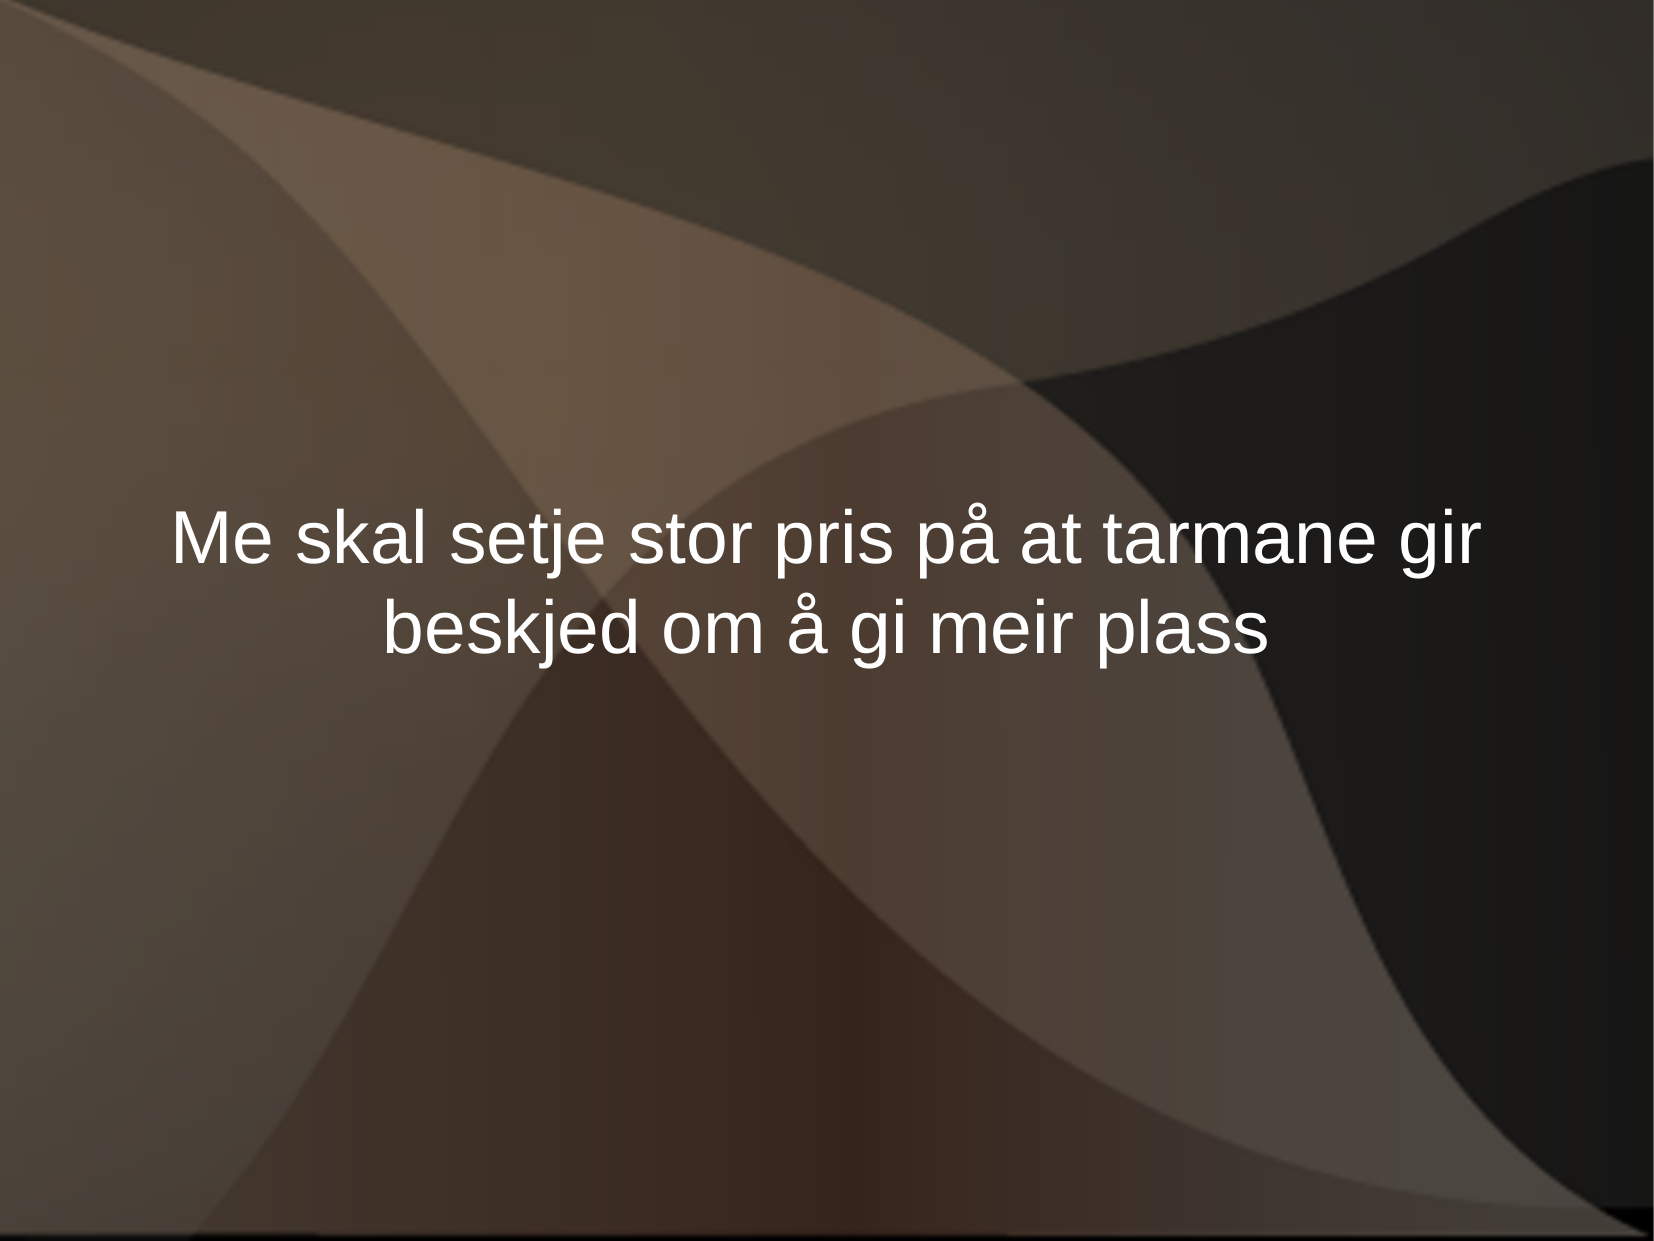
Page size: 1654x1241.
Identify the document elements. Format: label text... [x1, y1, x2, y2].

subtitle Me skal setje stor pris på at tarmane gir beskjed om å gi meir plass [82, 49, 1571, 1109]
